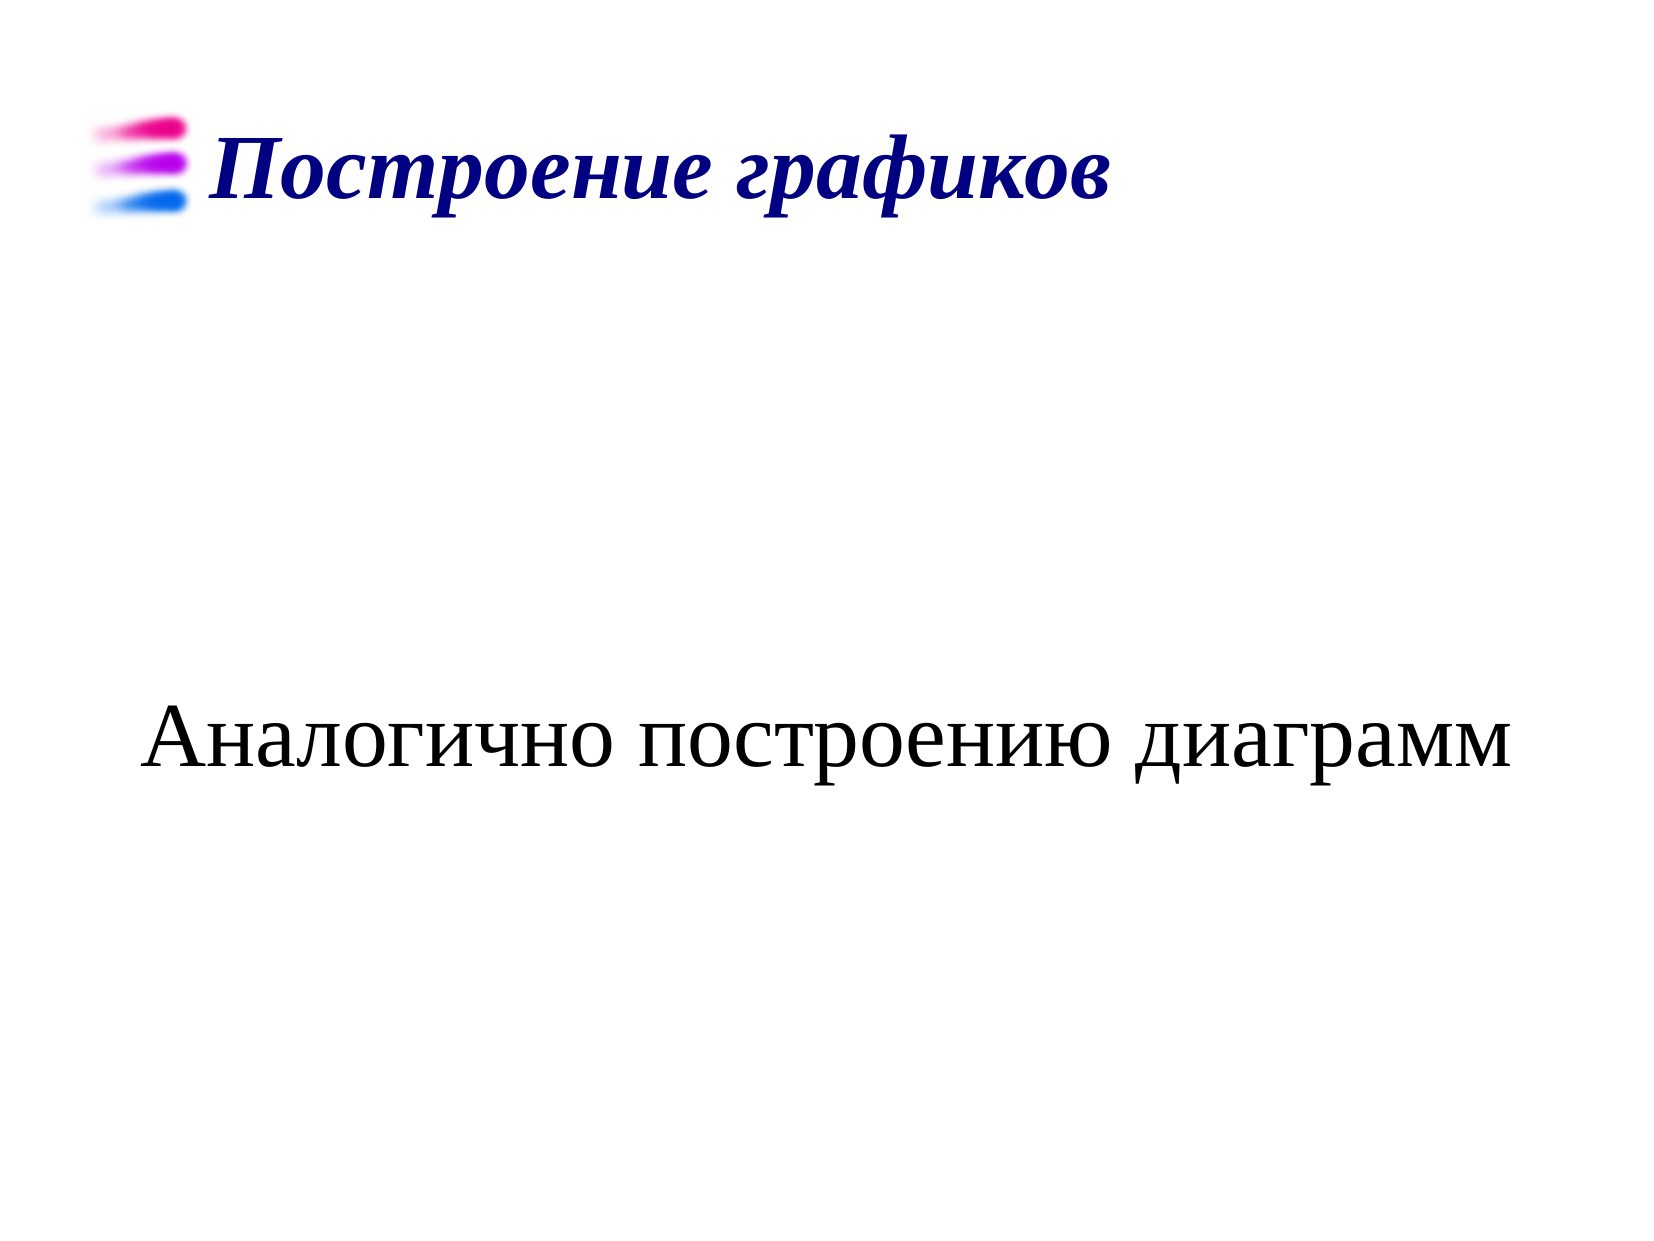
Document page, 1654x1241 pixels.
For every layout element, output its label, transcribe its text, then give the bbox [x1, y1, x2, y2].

subtitle Аналогично построению диаграмм [121, 352, 1534, 1119]
picture [83, 110, 192, 224]
title Построение графиков [209, 71, 1531, 264]
